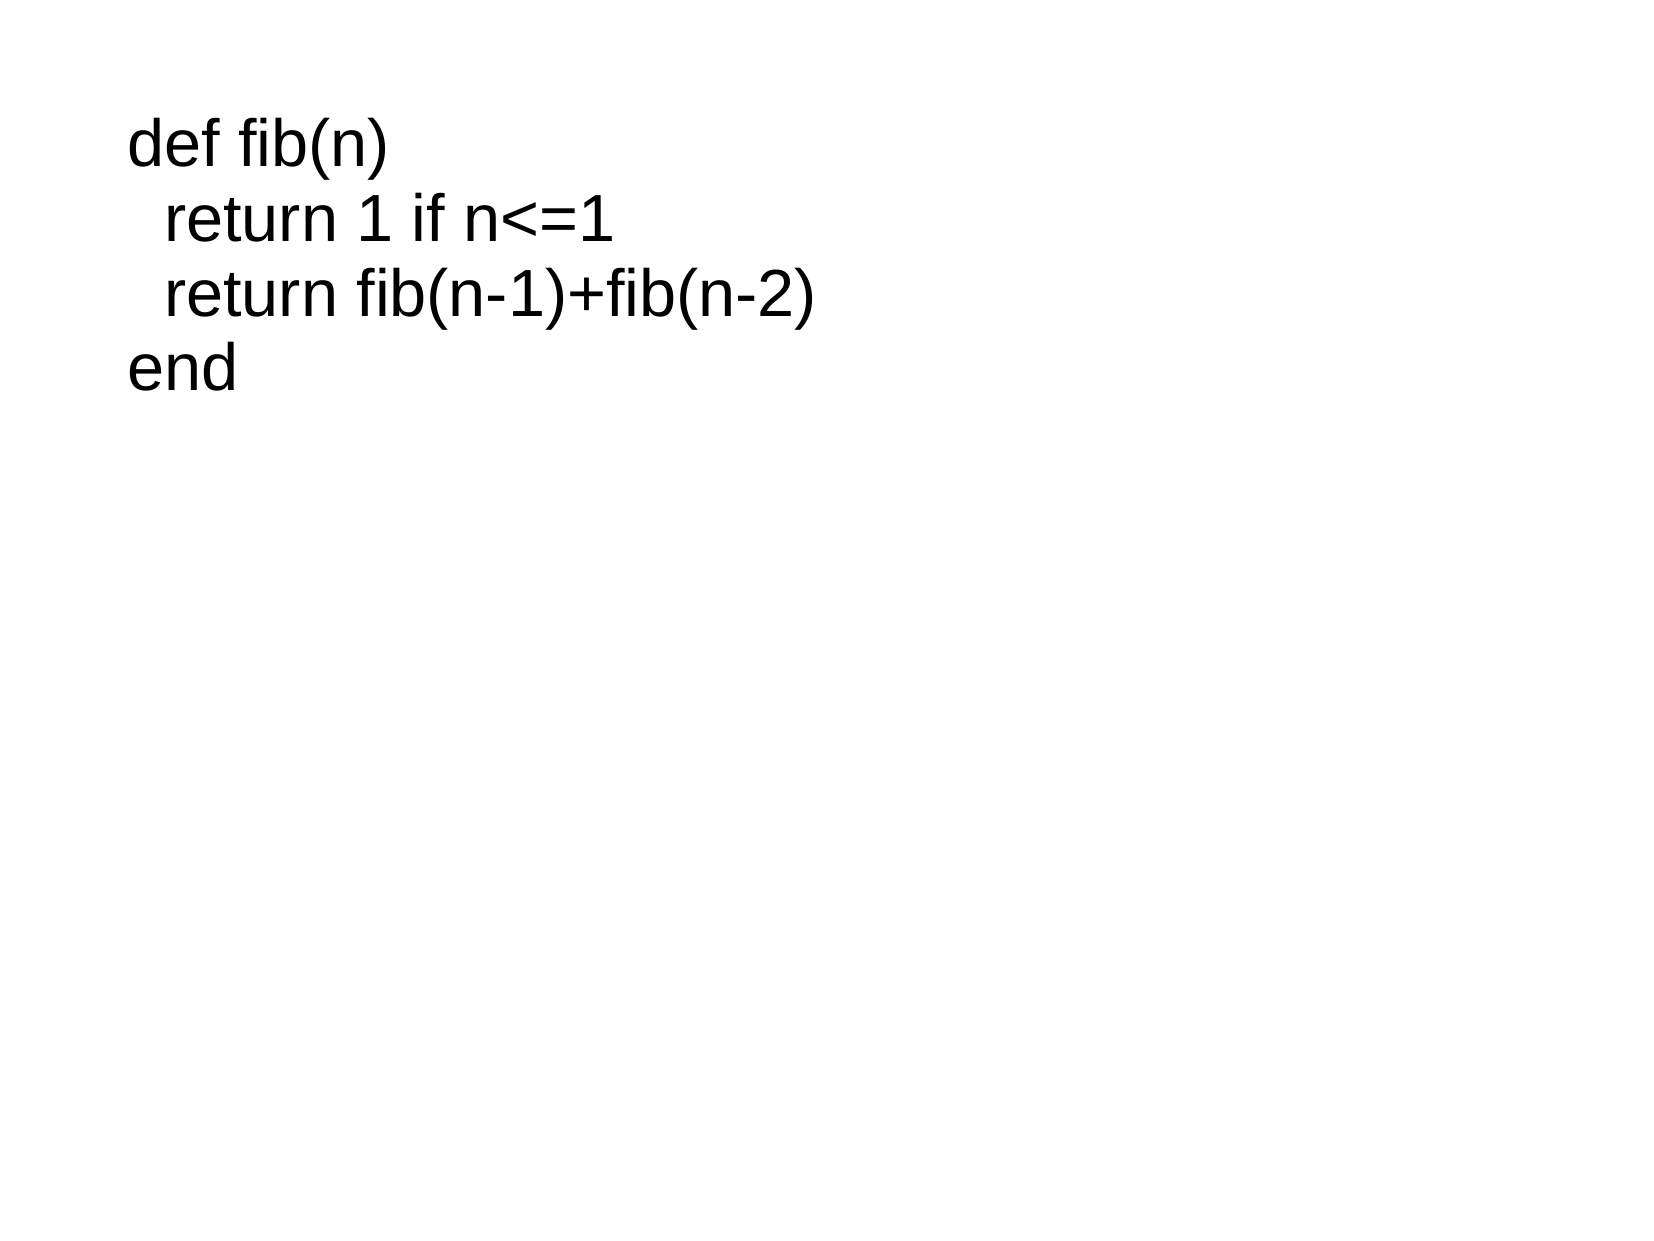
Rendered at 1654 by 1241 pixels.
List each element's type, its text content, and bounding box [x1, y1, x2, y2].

text_box def fib(n) return 1 if n<=1 return fib(n-1)+fib(n-2) end [112, 98, 835, 413]
